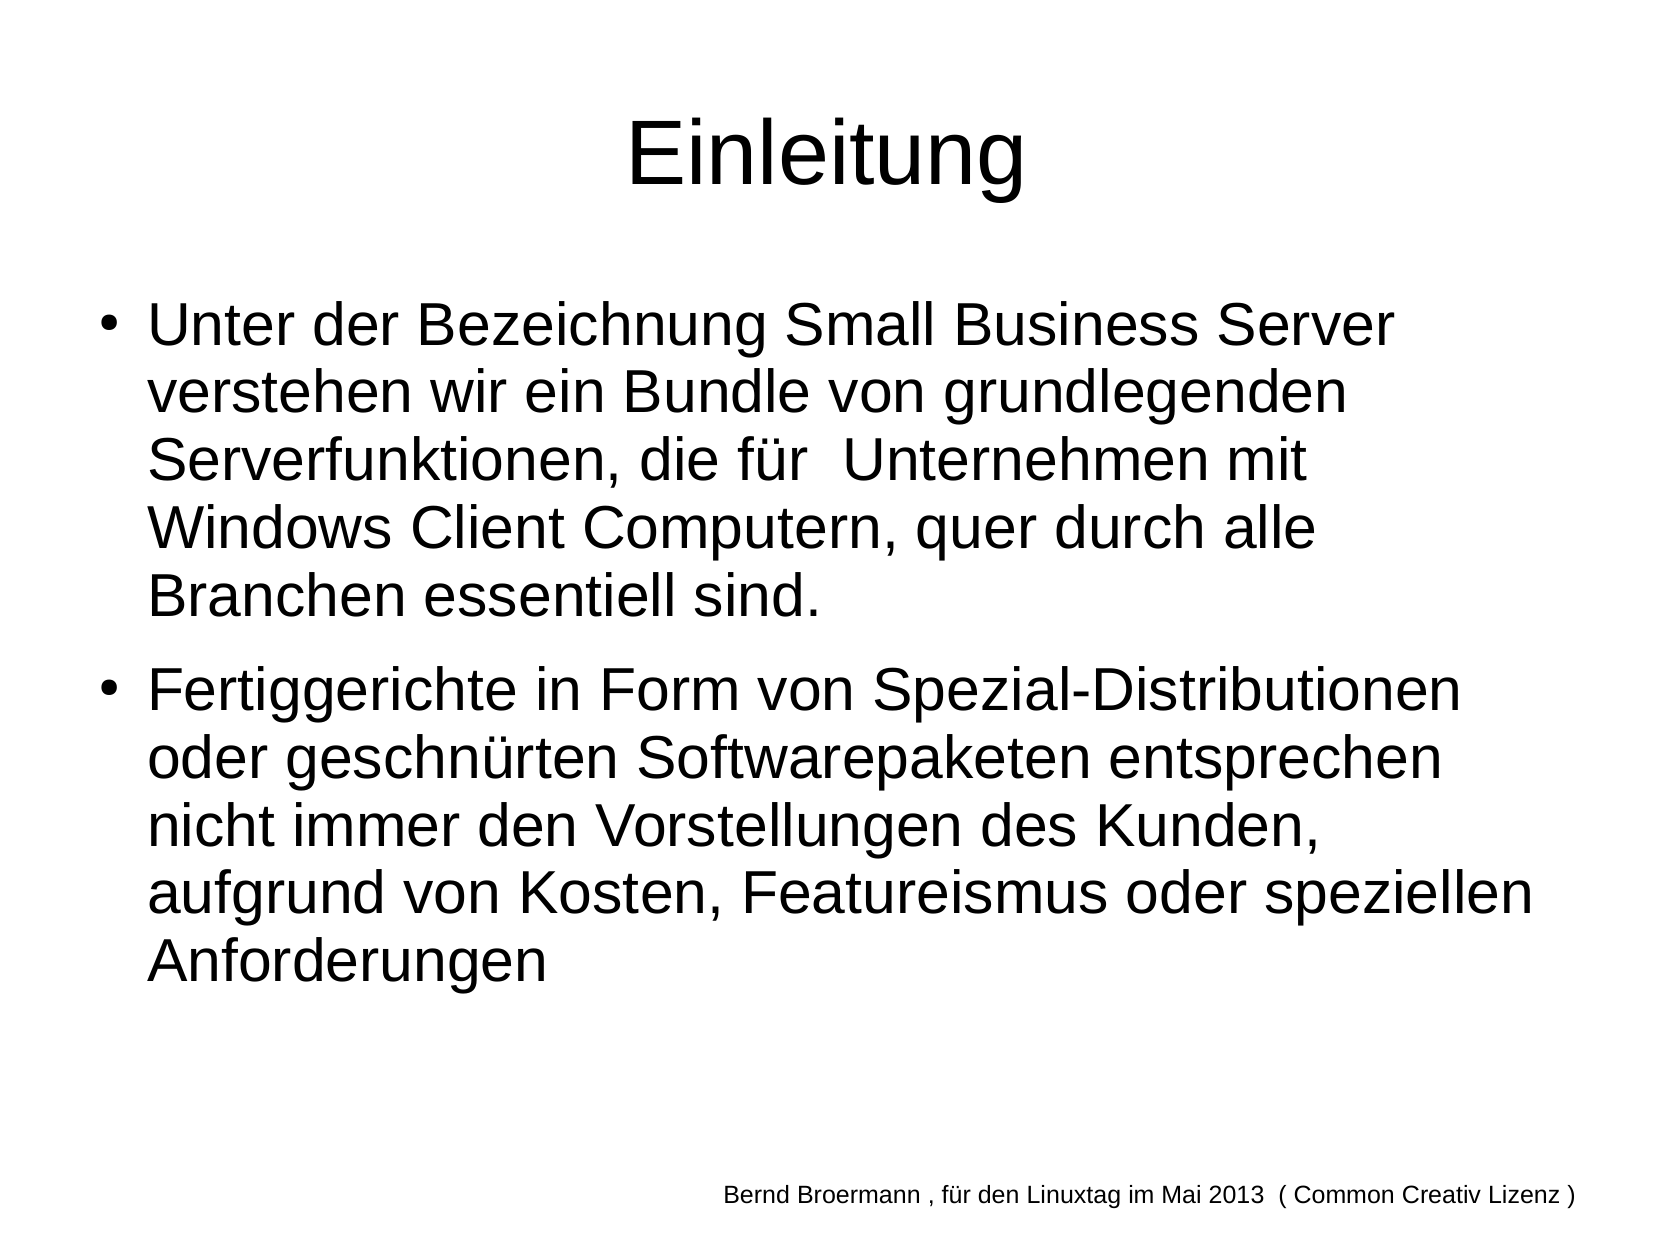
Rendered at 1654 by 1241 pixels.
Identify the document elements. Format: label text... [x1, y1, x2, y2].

title Einleitung [82, 49, 1571, 257]
text_box Bernd Broermann , für den Linuxtag im Mai 2013 ( Common Creativ Lizenz ) [708, 1173, 1630, 1217]
list Unter der Bezeichnung Small Business Server verstehen wir ein Bundle von grundlegenden Serverfunktionen, die für Unternehmen mit Windows Client Computern, quer durch alle Branchen essentiell sind. Fertiggerichte in Form von Spezial-Distributionen oder geschnürten Softwarepaketen entsprechen nicht immer den Vorstellungen des Kunden, aufgrund von Kosten, Featureismus oder speziellen Anforderungen [82, 290, 1538, 1010]
